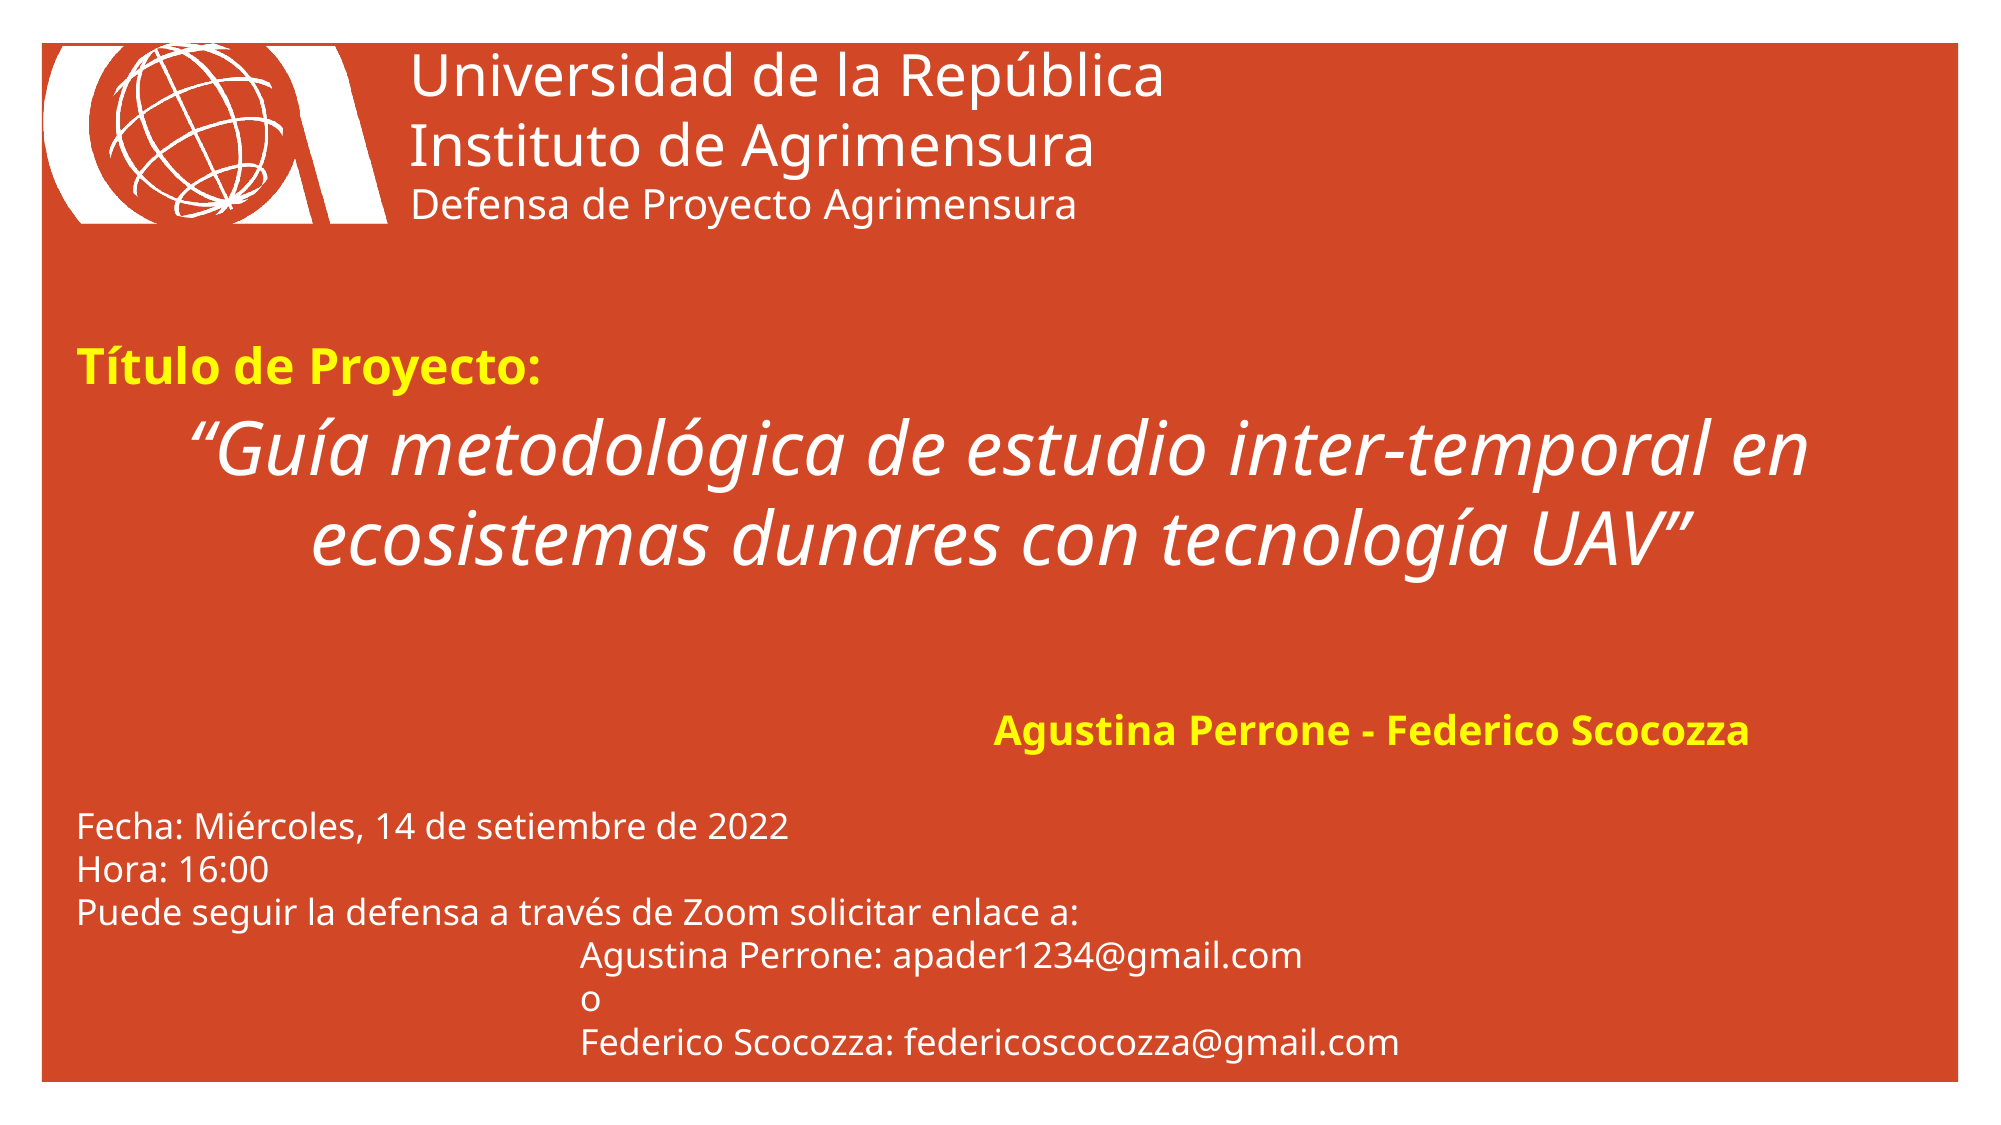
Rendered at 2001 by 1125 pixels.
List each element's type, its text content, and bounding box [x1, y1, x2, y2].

text_box Agustina Perrone - Federico Scocozza [978, 672, 1824, 810]
subtitle Título de Proyecto: [60, 296, 571, 408]
title Universidad de la República Instituto de Agrimensura Defensa de Proyecto Agrimensura [394, 0, 2000, 274]
picture [33, 28, 395, 238]
text_box Fecha: Miércoles, 14 de setiembre de 2022 Hora: 16:00 Puede seguir la defensa a través de Zoom solicitar enlace a: Agustina Perrone: apader1234@gmail.com o Federico Scocozza: federicoscocozza@gmail.com [60, 795, 1786, 1070]
text_box “Guía metodológica de estudio inter-temporal en ecosistemas dunares con tecnología UAV” [95, 393, 1904, 589]
